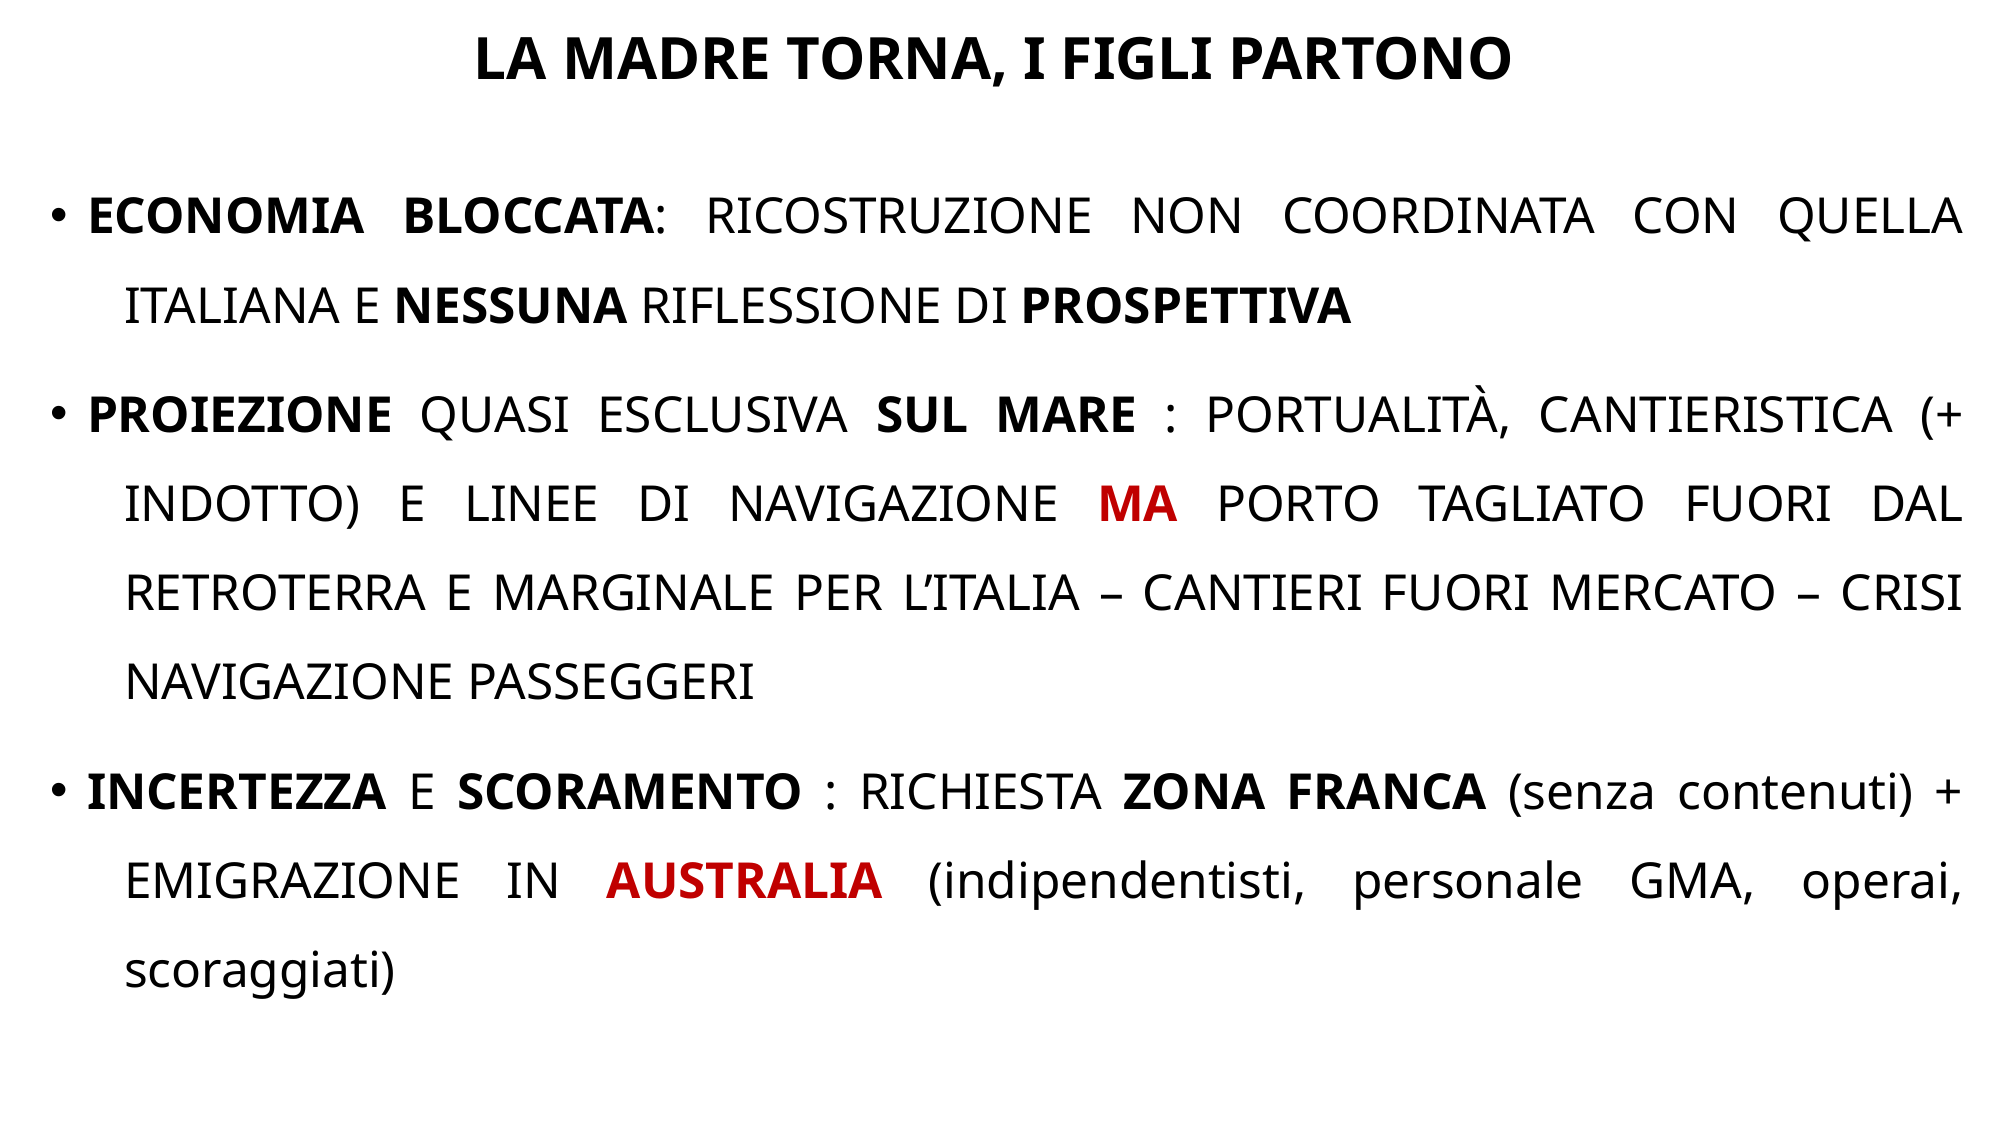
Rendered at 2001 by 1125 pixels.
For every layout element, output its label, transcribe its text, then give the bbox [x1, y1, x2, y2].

list ECONOMIA BLOCCATA: RICOSTRUZIONE NON COORDINATA CON QUELLA ITALIANA E NESSUNA RIFLESSIONE DI PROSPETTIVA PROIEZIONE QUASI ESCLUSIVA SUL MARE : PORTUALITÀ, CANTIERISTICA (+ INDOTTO) E LINEE DI NAVIGAZIONE MA PORTO TAGLIATO FUORI DAL RETROTERRA E MARGINALE PER L’ITALIA – CANTIERI FUORI MERCATO – CRISI NAVIGAZIONE PASSEGGERI INCERTEZZA E SCORAMENTO : RICHIESTA ZONA FRANCA (senza contenuti) + EMIGRAZIONE IN AUSTRALIA (indipendentisti, personale GMA, operai, scoraggiati) [34, 147, 1979, 1014]
title LA MADRE TORNA, I FIGLI PARTONO [131, 9, 1857, 112]
